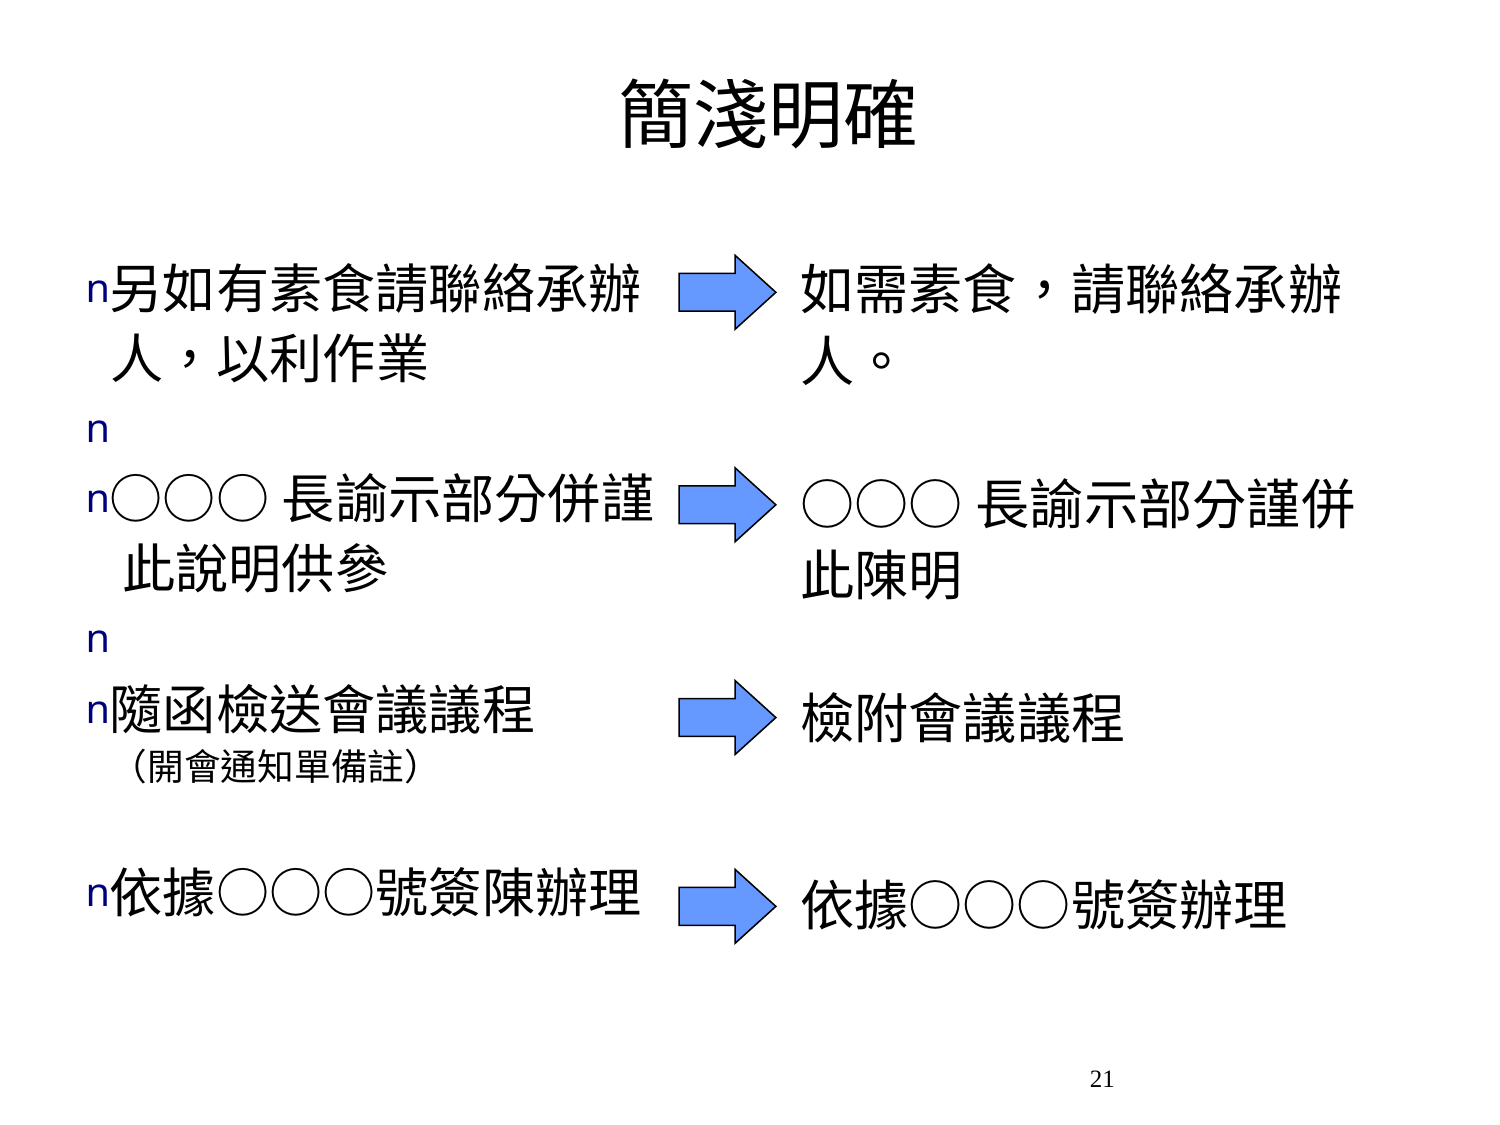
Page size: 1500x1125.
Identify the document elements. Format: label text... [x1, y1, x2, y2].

text_box [679, 680, 776, 755]
text_box [679, 869, 776, 944]
text_box [1074, 1025, 1426, 1101]
text_box [679, 467, 776, 542]
title 簡淺明確 [171, 0, 1366, 225]
list 另如有素食請聯絡承辦 人，以利作業 ○○○長諭示部分併謹 此說明供參 隨函檢送會議議程 （開會通知單備註） 依據○○○號簽陳辦理 [70, 241, 681, 1000]
text_box 如需素食，請聯絡承辦 人。 ○○○長諭示部分謹併 此陳明 檢附會議議程 依據○○○號簽辦理 [785, 242, 1395, 1000]
text_box [679, 255, 776, 330]
